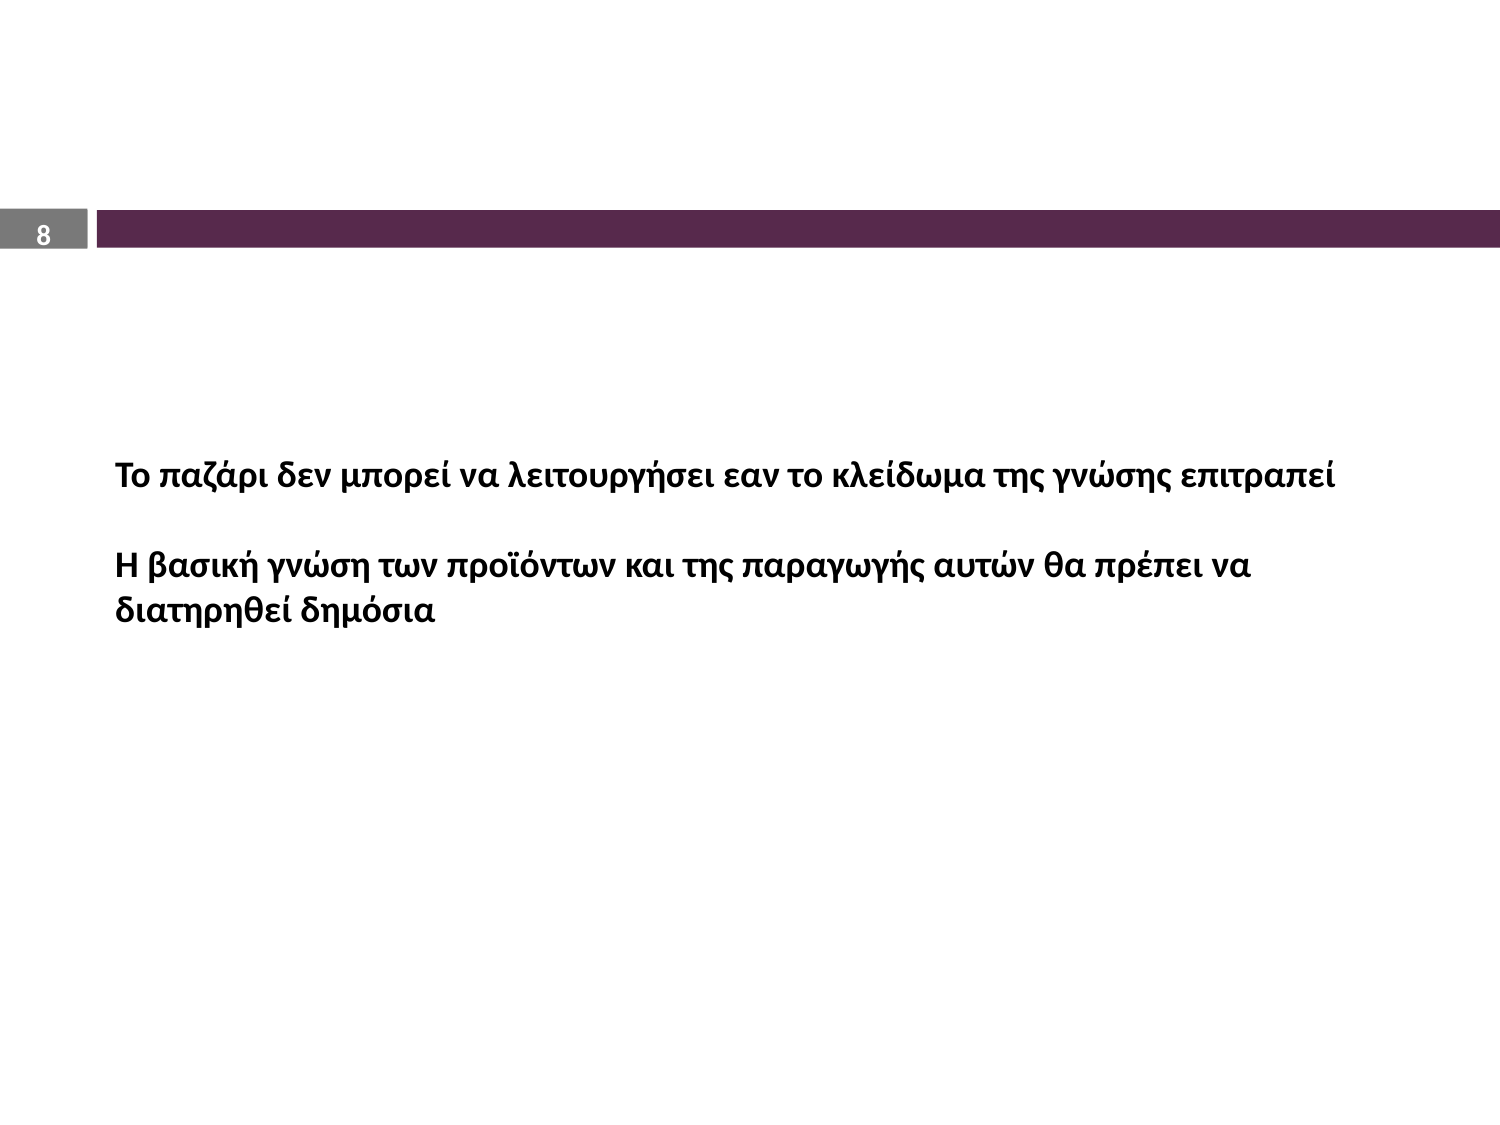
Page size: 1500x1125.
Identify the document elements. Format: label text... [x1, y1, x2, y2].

text_box [0, 208, 88, 249]
list Το παζάρι δεν μπορεί να λειτουργήσει εαν το κλείδωμα της γνώσης επιτραπεί Η βασική γνώση των προϊόντων και της παραγωγής αυτών θα πρέπει να διατηρηθεί δημόσια [100, 262, 1438, 1000]
